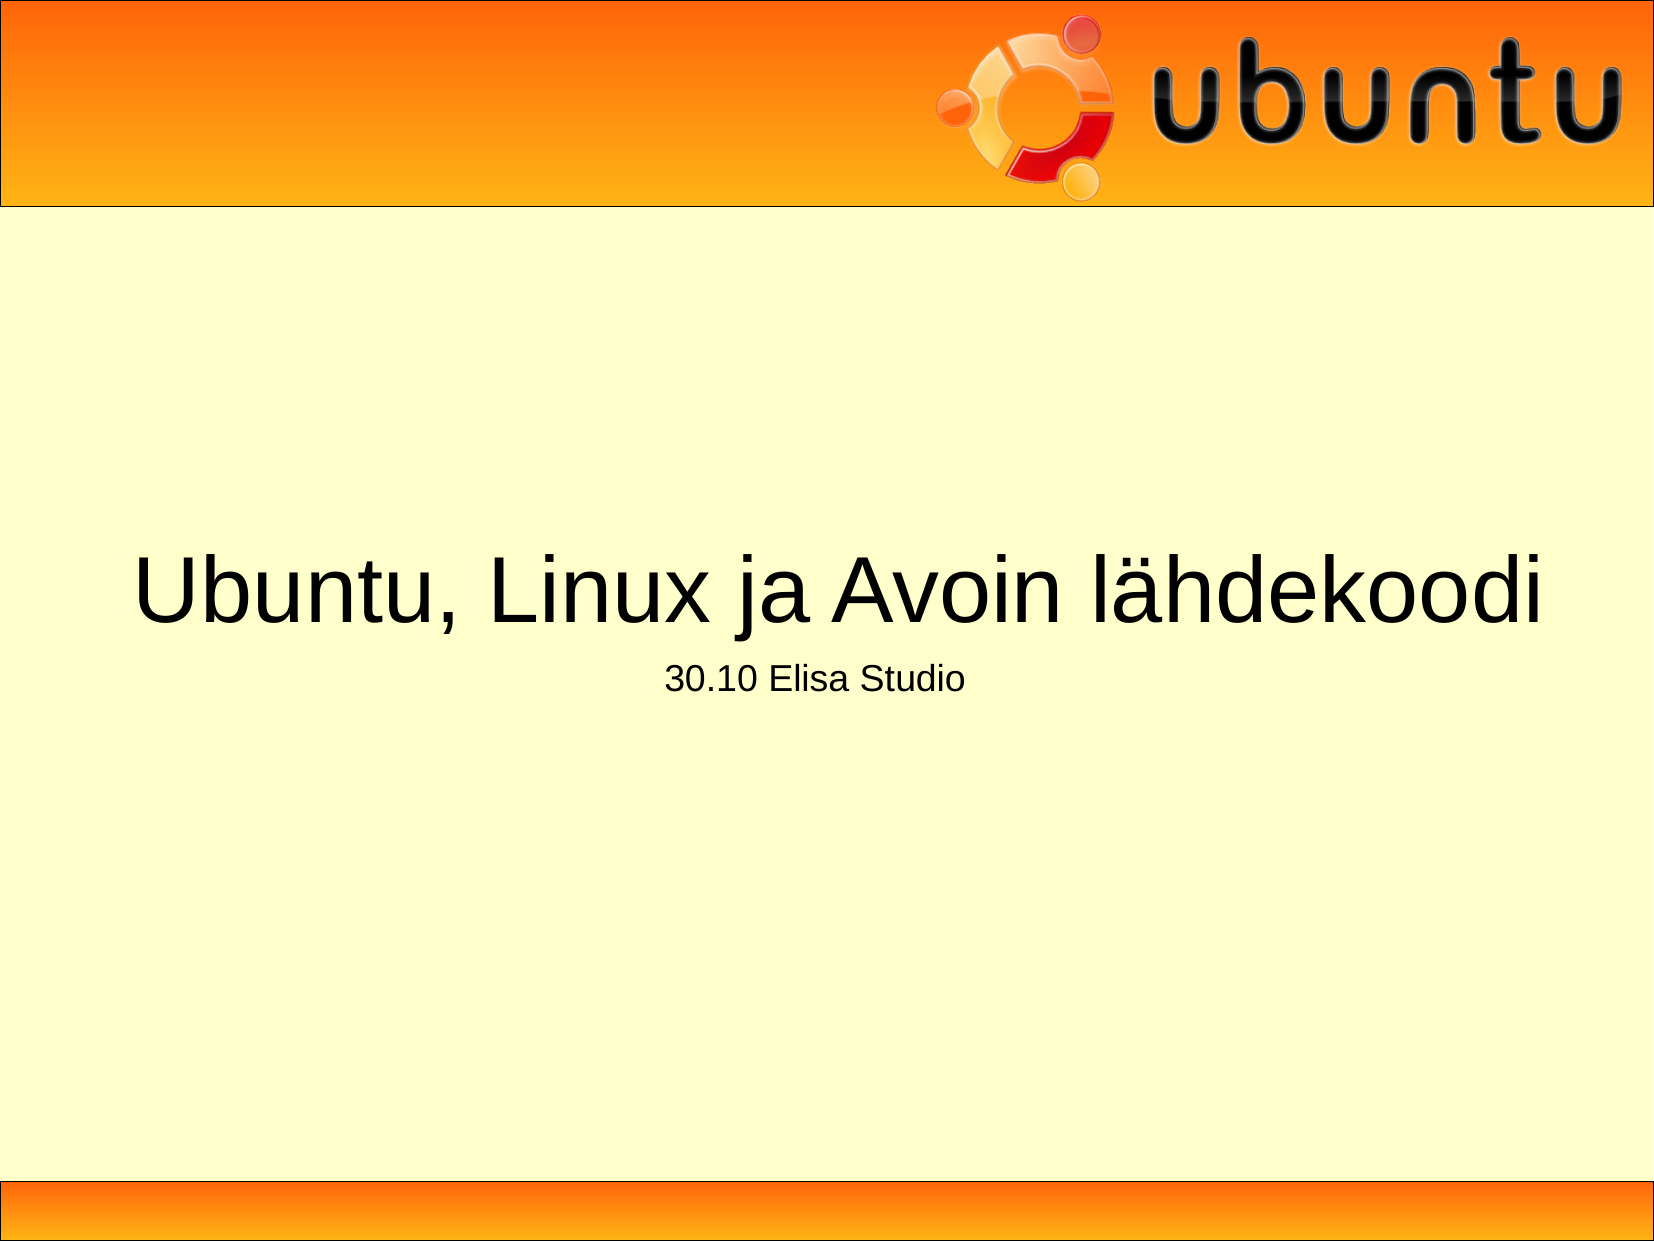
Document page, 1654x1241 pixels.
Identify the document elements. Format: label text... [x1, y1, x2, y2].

text_box Ubuntu, Linux ja Avoin lähdekoodi [118, 530, 1561, 650]
text_box [0, 1181, 1654, 1241]
picture [915, 0, 1654, 218]
text_box [0, 0, 915, 207]
text_box 30.10 Elisa Studio [649, 649, 981, 707]
